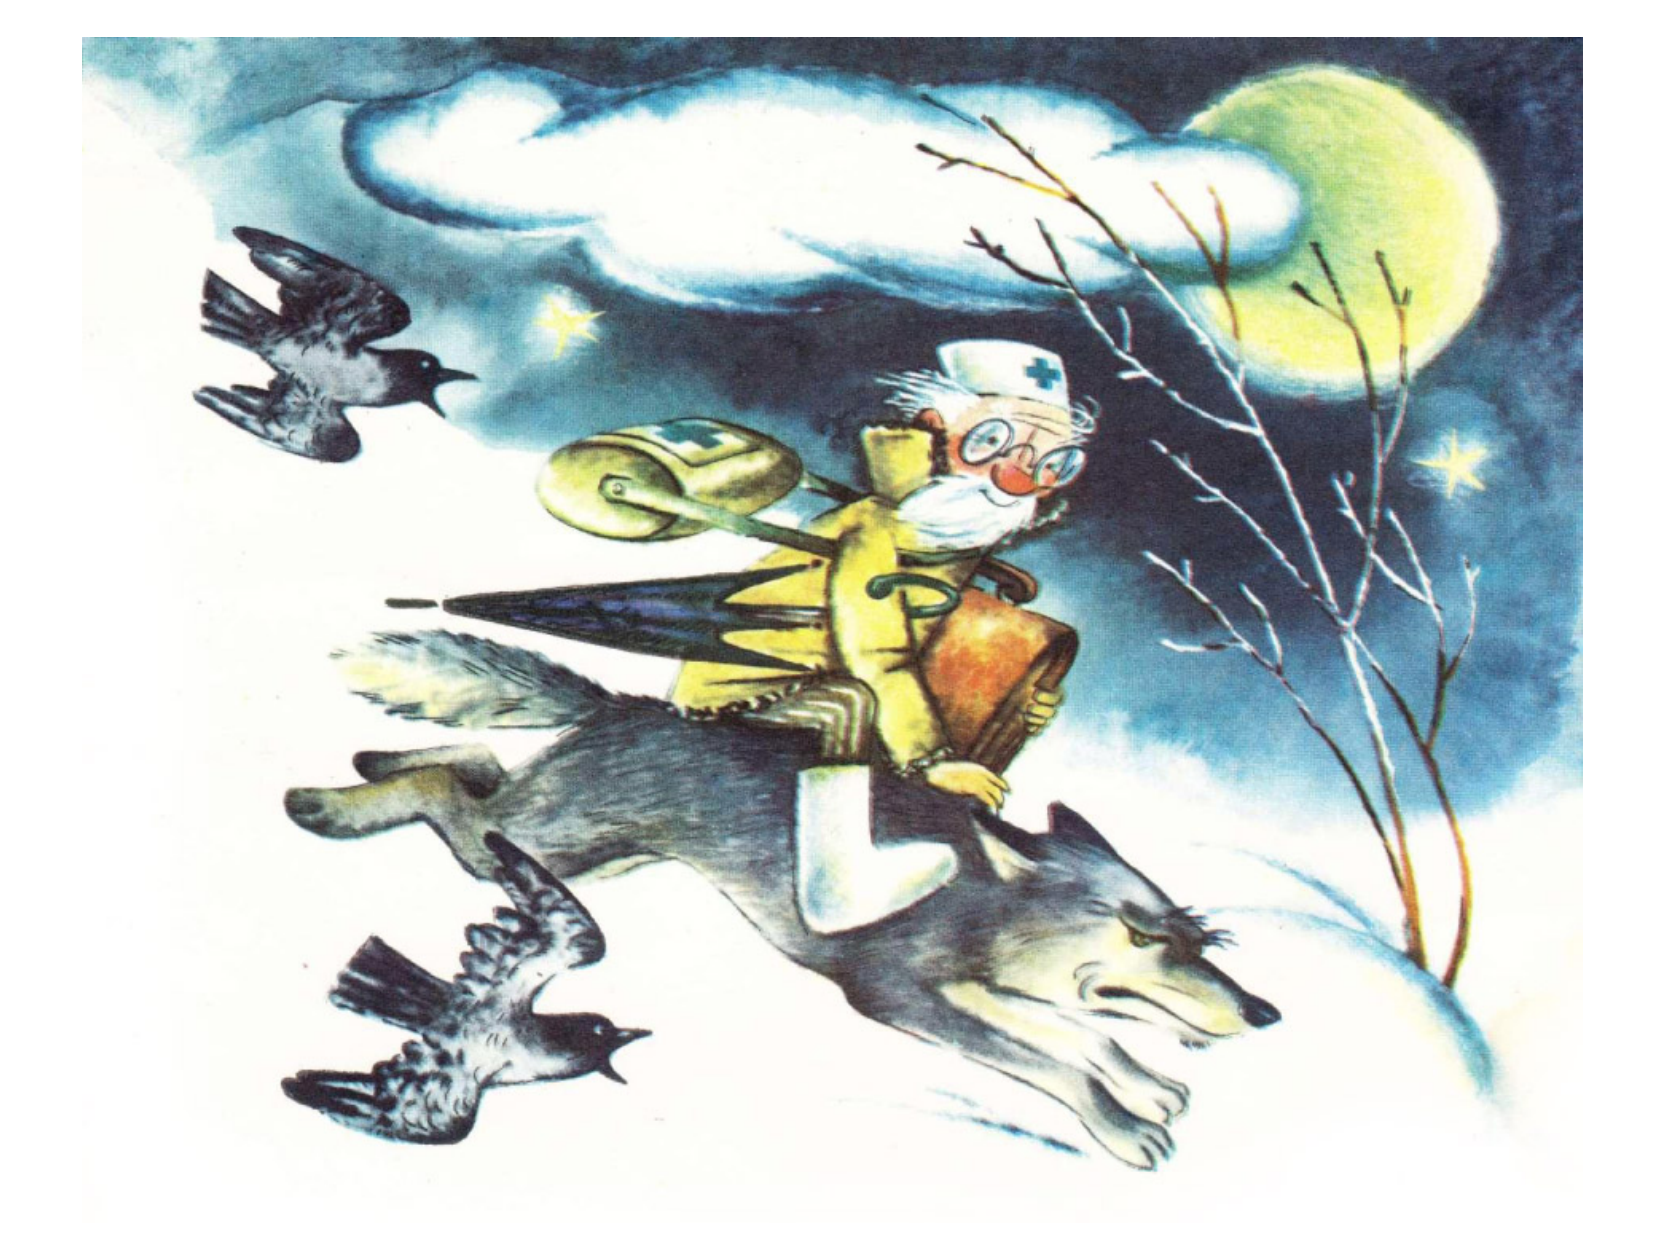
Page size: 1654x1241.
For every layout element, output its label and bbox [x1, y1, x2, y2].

picture [82, 37, 1583, 1223]
